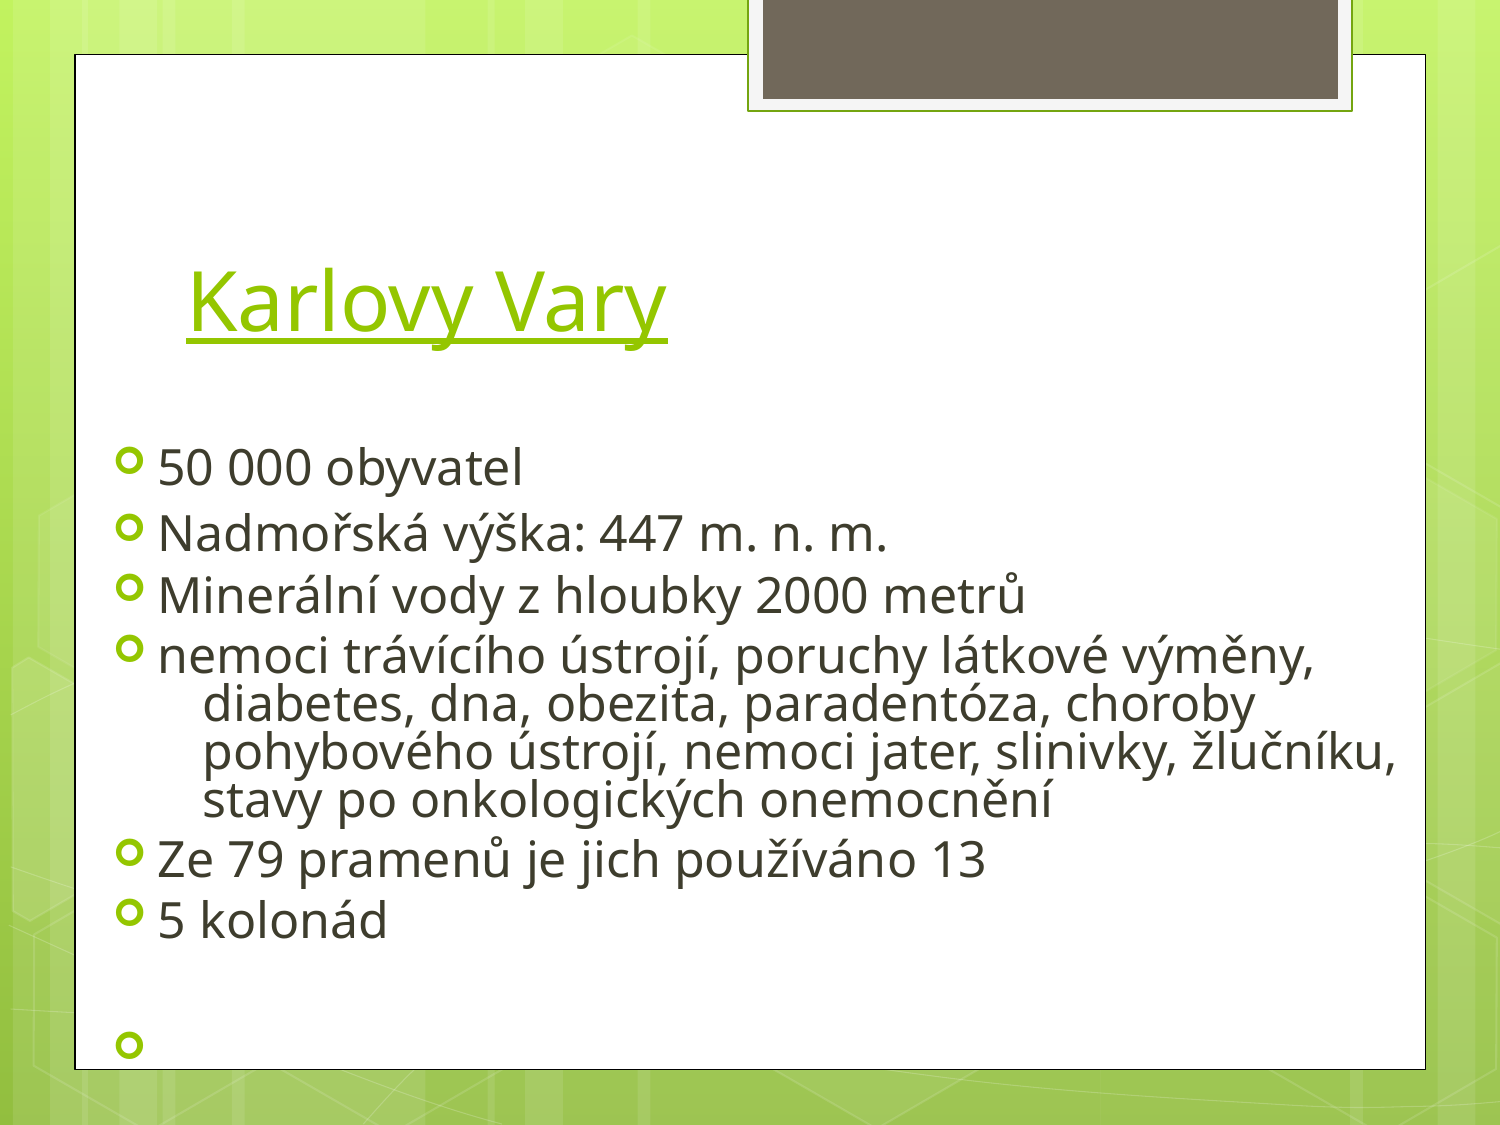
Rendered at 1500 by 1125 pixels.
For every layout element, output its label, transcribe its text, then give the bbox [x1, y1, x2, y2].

title Karlovy Vary [171, 168, 1324, 356]
list 50 000 obyvatel Nadmořská výška: 447 m. n. m. Minerální vody z hloubky 2000 metrů nemoci trávícího ústrojí, poruchy látkové výměny, diabetes, dna, obezita, paradentóza, choroby pohybového ústrojí, nemoci jater, slinivky, žlučníku, stavy po onkologických onemocnění Ze 79 pramenů je jich používáno 13 5 kolonád [75, 361, 1426, 1006]
